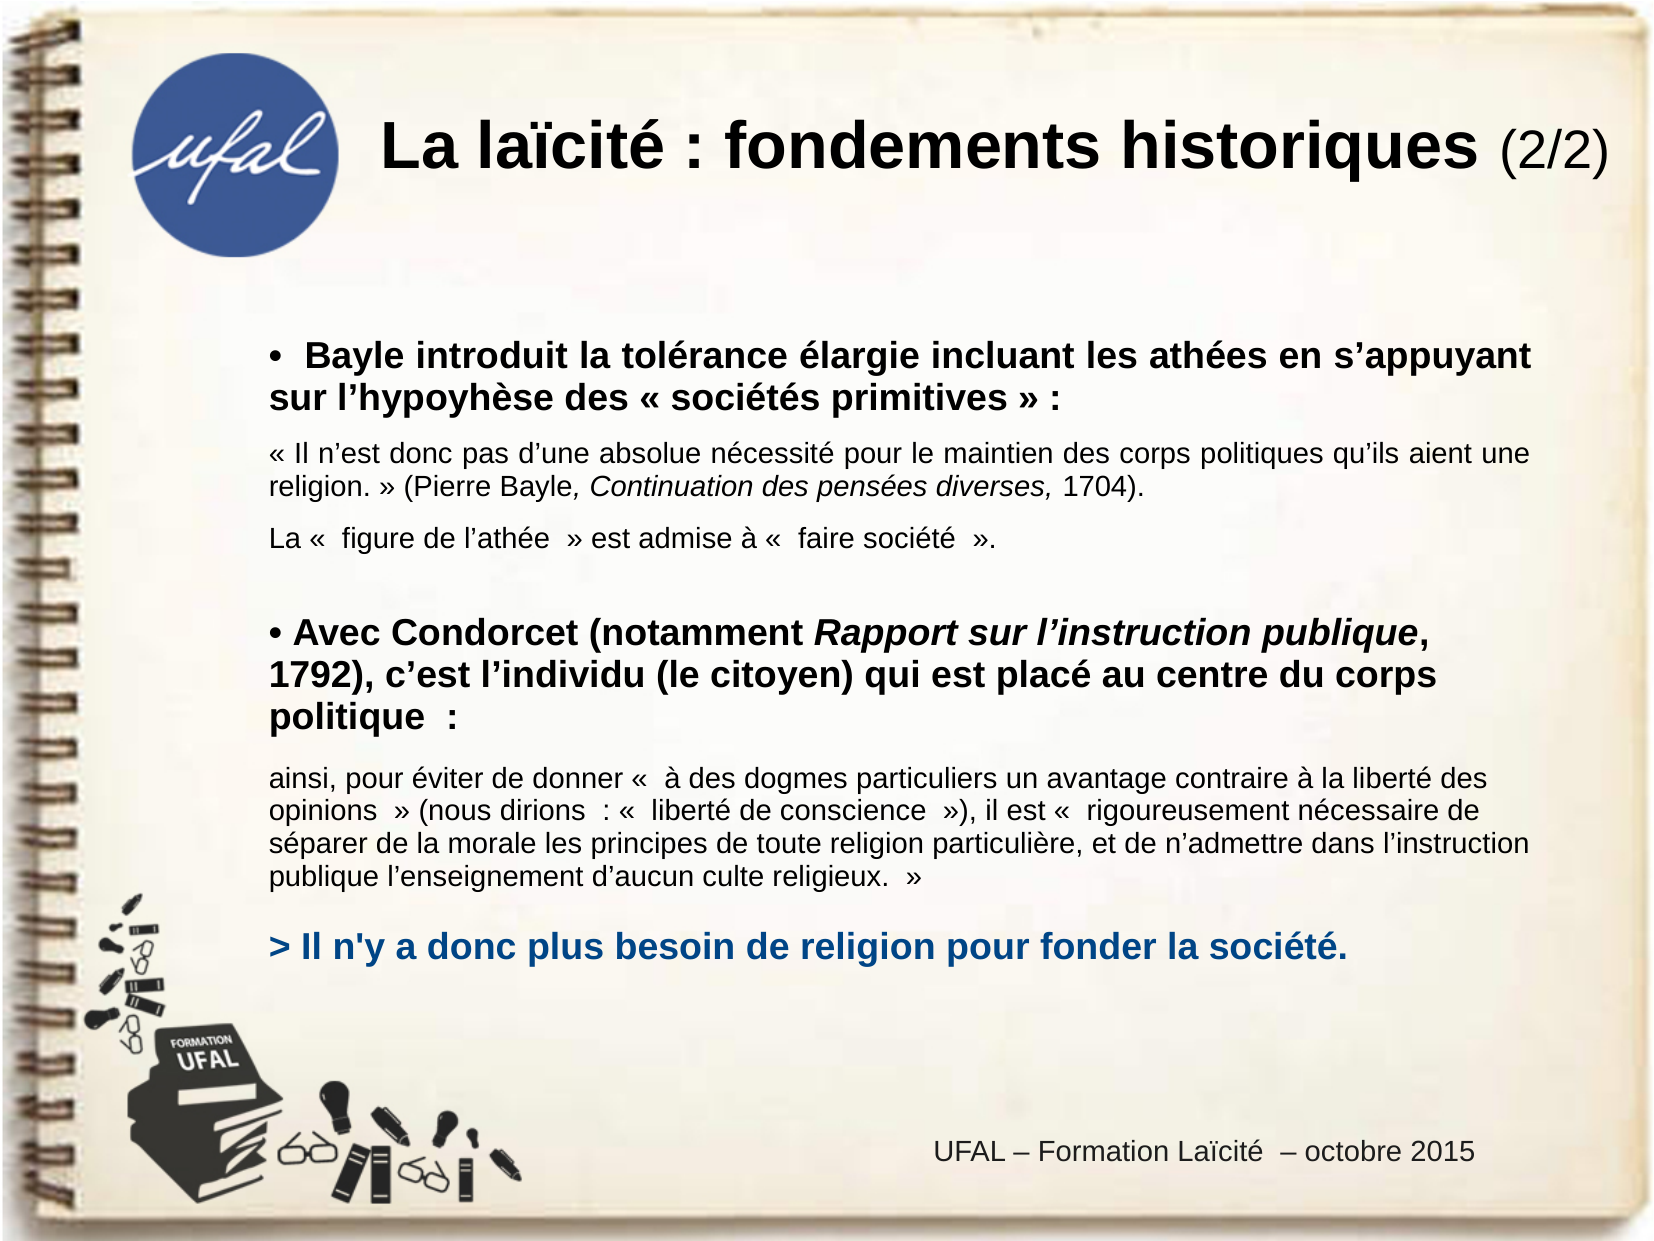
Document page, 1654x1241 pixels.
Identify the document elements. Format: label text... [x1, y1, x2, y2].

text_box UFAL – Formation Laïcité – octobre 2015 [826, 1133, 1583, 1170]
text_box • Bayle introduit la tolérance élargie incluant les athées en s’appuyant sur l’hypoyhèse des « sociétés primitives » : « Il n’est donc pas d’une absolue nécessité pour le maintien des corps politiques qu’ils aient une religion. » (Pierre Bayle, Continuation des pensées diverses, 1704). La « figure de l’athée » est admise à « faire société ». • Avec Condorcet (notamment Rapport sur l’instruction publique, 1792), c’est l’individu (le citoyen) qui est placé au centre du corps politique : ainsi, pour éviter de donner « à des dogmes particuliers un avantage contraire à la liberté des opinions » (nous dirions : « liberté de conscience »), il est « rigoureusement nécessaire de séparer de la morale les principes de toute religion particulière, et de n’admettre dans l’instruction publique l’enseignement d’aucun culte religieux. » > Il n'y a donc plus besoin de religion pour fonder la société. [253, 267, 1548, 1035]
picture [0, 1, 1654, 1241]
text_box La laïcité : fondements historiques (2/2) [366, 68, 1630, 223]
